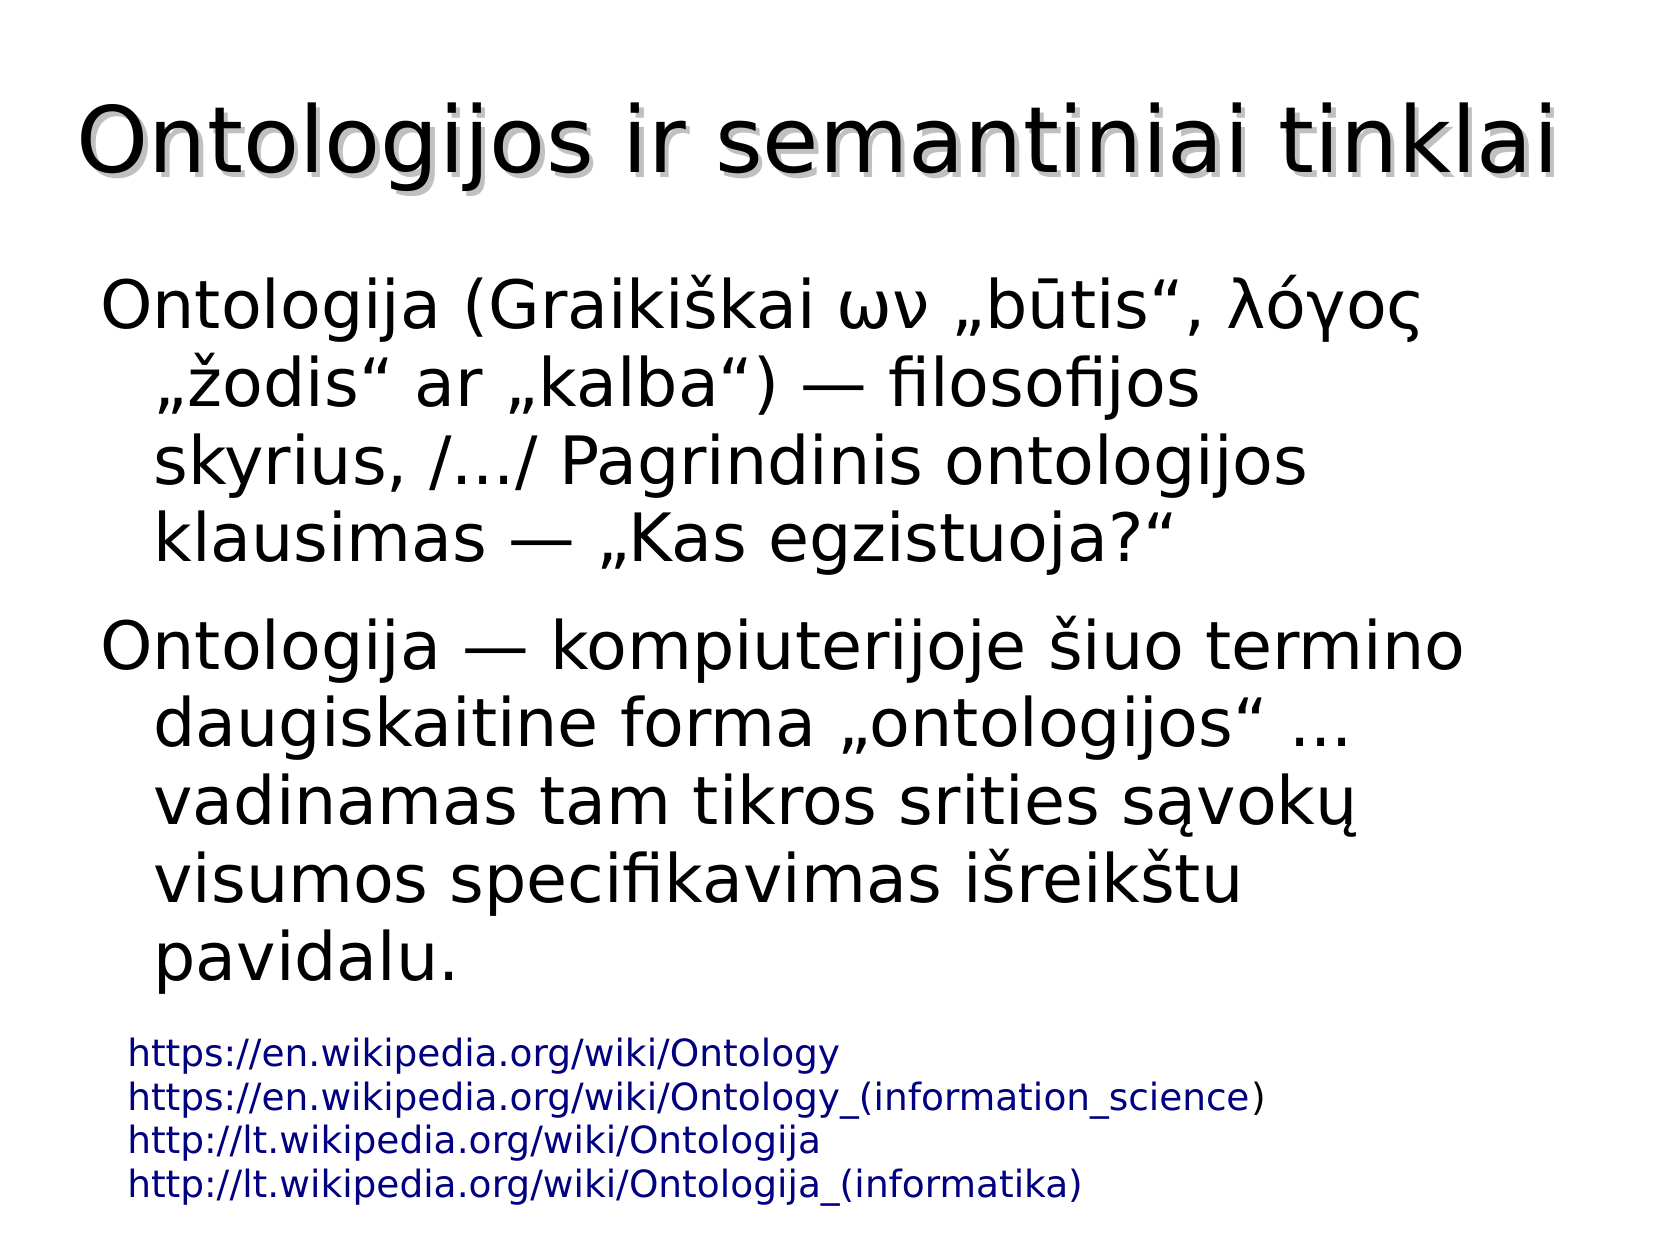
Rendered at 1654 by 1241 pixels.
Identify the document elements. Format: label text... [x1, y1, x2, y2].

title Ontologijos ir semantiniai tinklai [75, 37, 1564, 245]
list Ontologija (Graikiškai ων „būtis“, λόγος „žodis“ ar „kalba“) — filosofijos skyrius, /.../ Pagrindinis ontologijos klausimas — „Kas egzistuoja?“ Ontologija — kompiuterijoje šiuo termino daugiskaitine forma „ontologijos“ ... vadinamas tam tikros srities sąvokų visumos specifikavimas išreikštu pavidalu. [82, 266, 1571, 997]
text_box https://en.wikipedia.org/wiki/Ontology https://en.wikipedia.org/wiki/Ontology_(information_science) http://lt.wikipedia.org/wiki/Ontologija http://lt.wikipedia.org/wiki/Ontologija_(informatika) [112, 1024, 1437, 1214]
